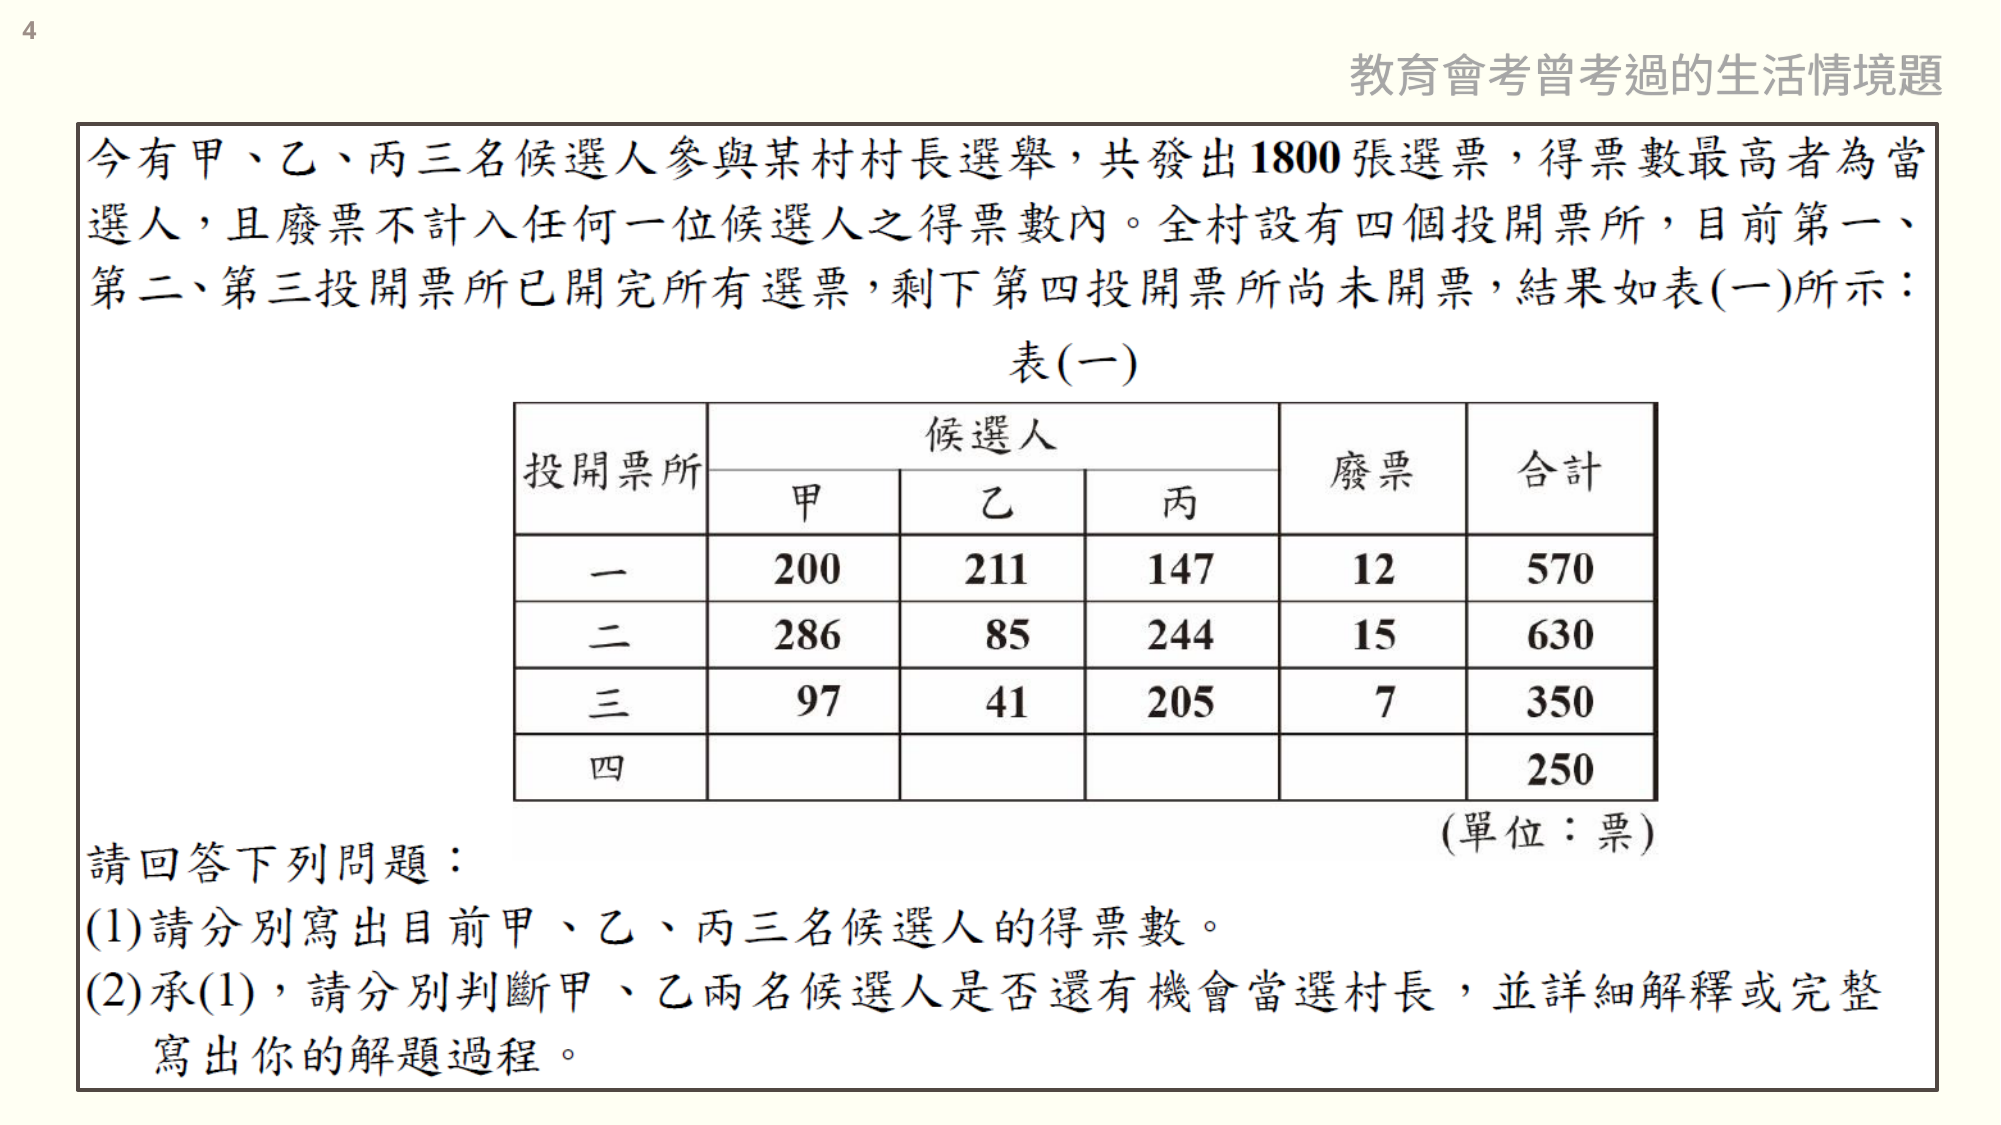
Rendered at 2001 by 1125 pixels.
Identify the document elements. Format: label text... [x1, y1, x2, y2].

slide_number <編號> [0, 1, 59, 61]
text_box 教育會考曾考過的生活情境題 [1334, 39, 1985, 114]
picture [79, 126, 1935, 1088]
